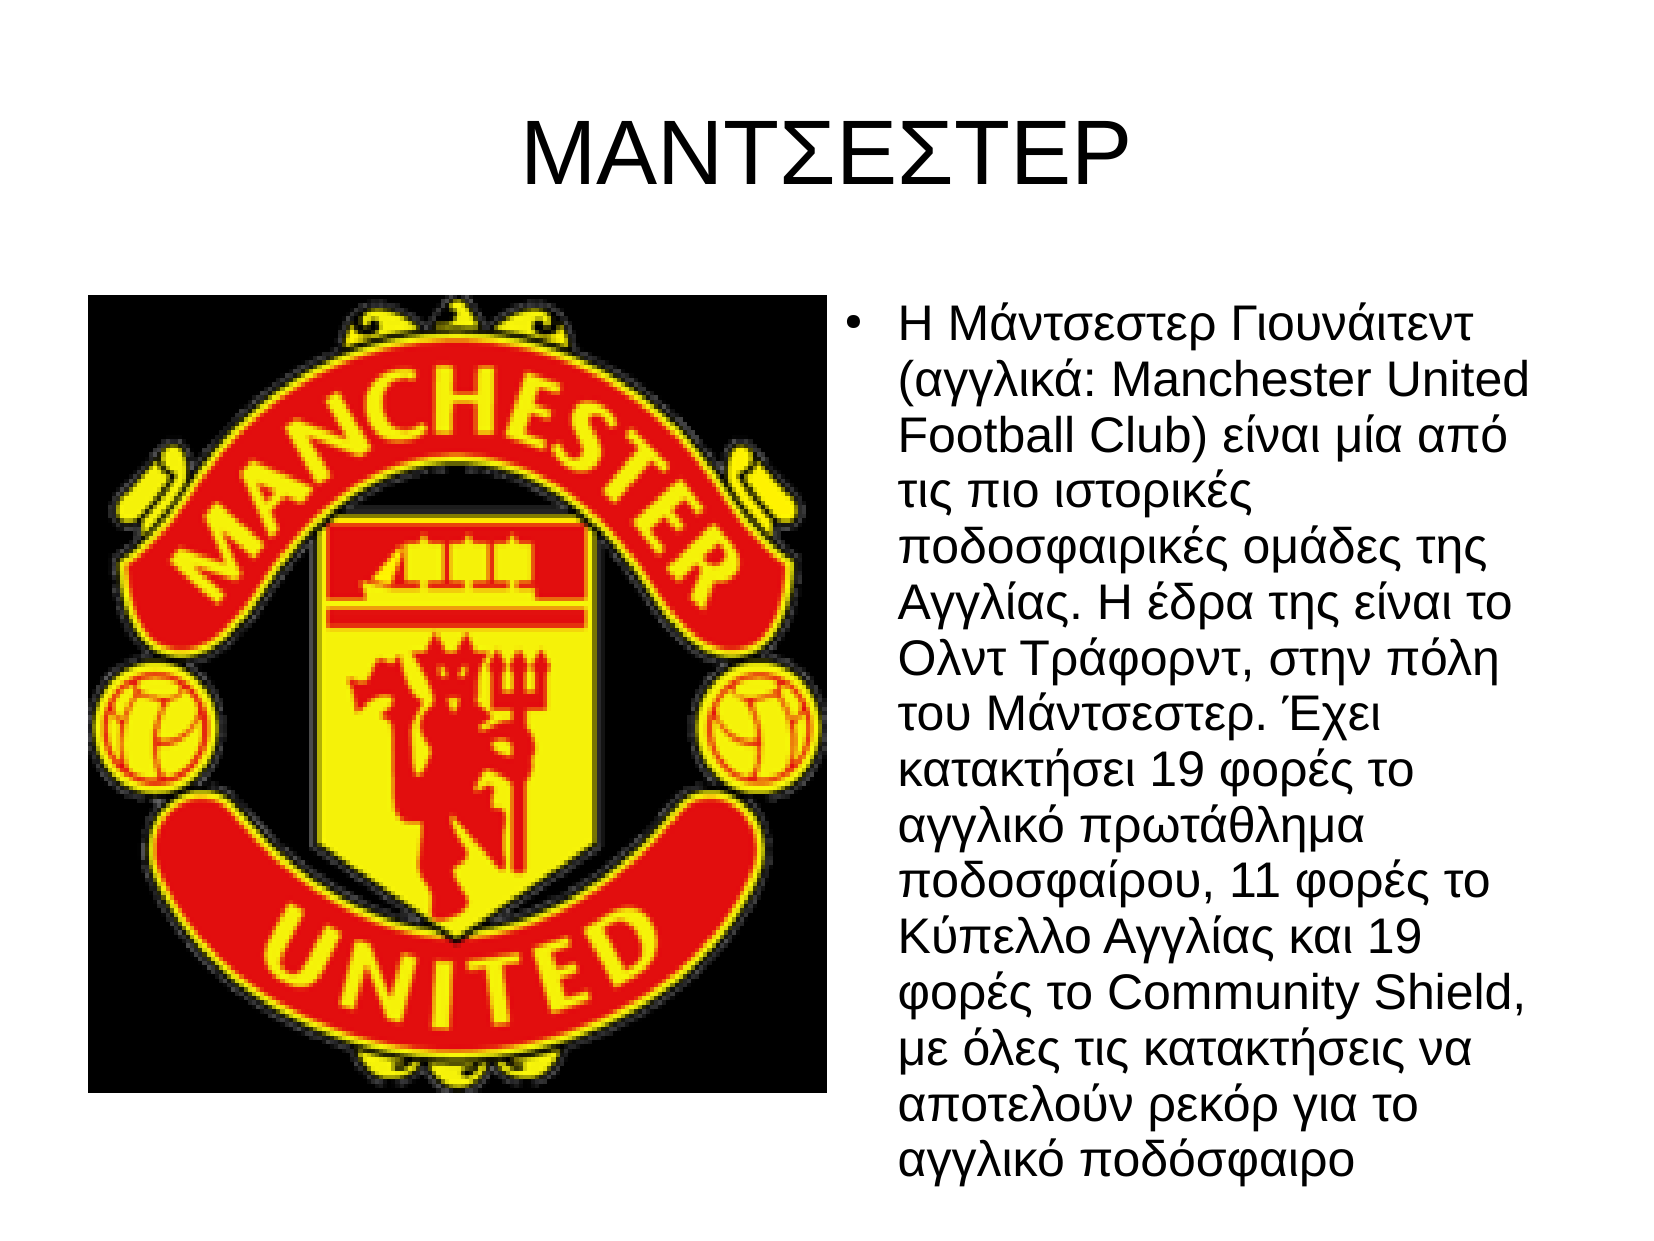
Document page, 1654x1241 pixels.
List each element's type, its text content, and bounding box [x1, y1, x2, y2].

chart [82, 290, 809, 1109]
picture [88, 295, 827, 1093]
list Η Μάντσεστερ Γιουνάιτεντ (αγγλικά: Manchester United Football Club) είναι μία από τις πιο ιστορικές ποδοσφαιρικές ομάδες της Αγγλίας. Η έδρα της είναι το Ολντ Τράφορντ, στην πόλη του Μάντσεστερ. Έχει κατακτήσει 19 φορές το αγγλικό πρωτάθλημα ποδοσφαίρου, 11 φορές το Κύπελλο Αγγλίας και 19 φορές το Community Shield, με όλες τις κατακτήσεις να αποτελούν ρεκόρ για το αγγλικό ποδόσφαιρο [826, 295, 1553, 1241]
title ΜΑΝΤΣΕΣΤΕΡ [82, 56, 1571, 250]
